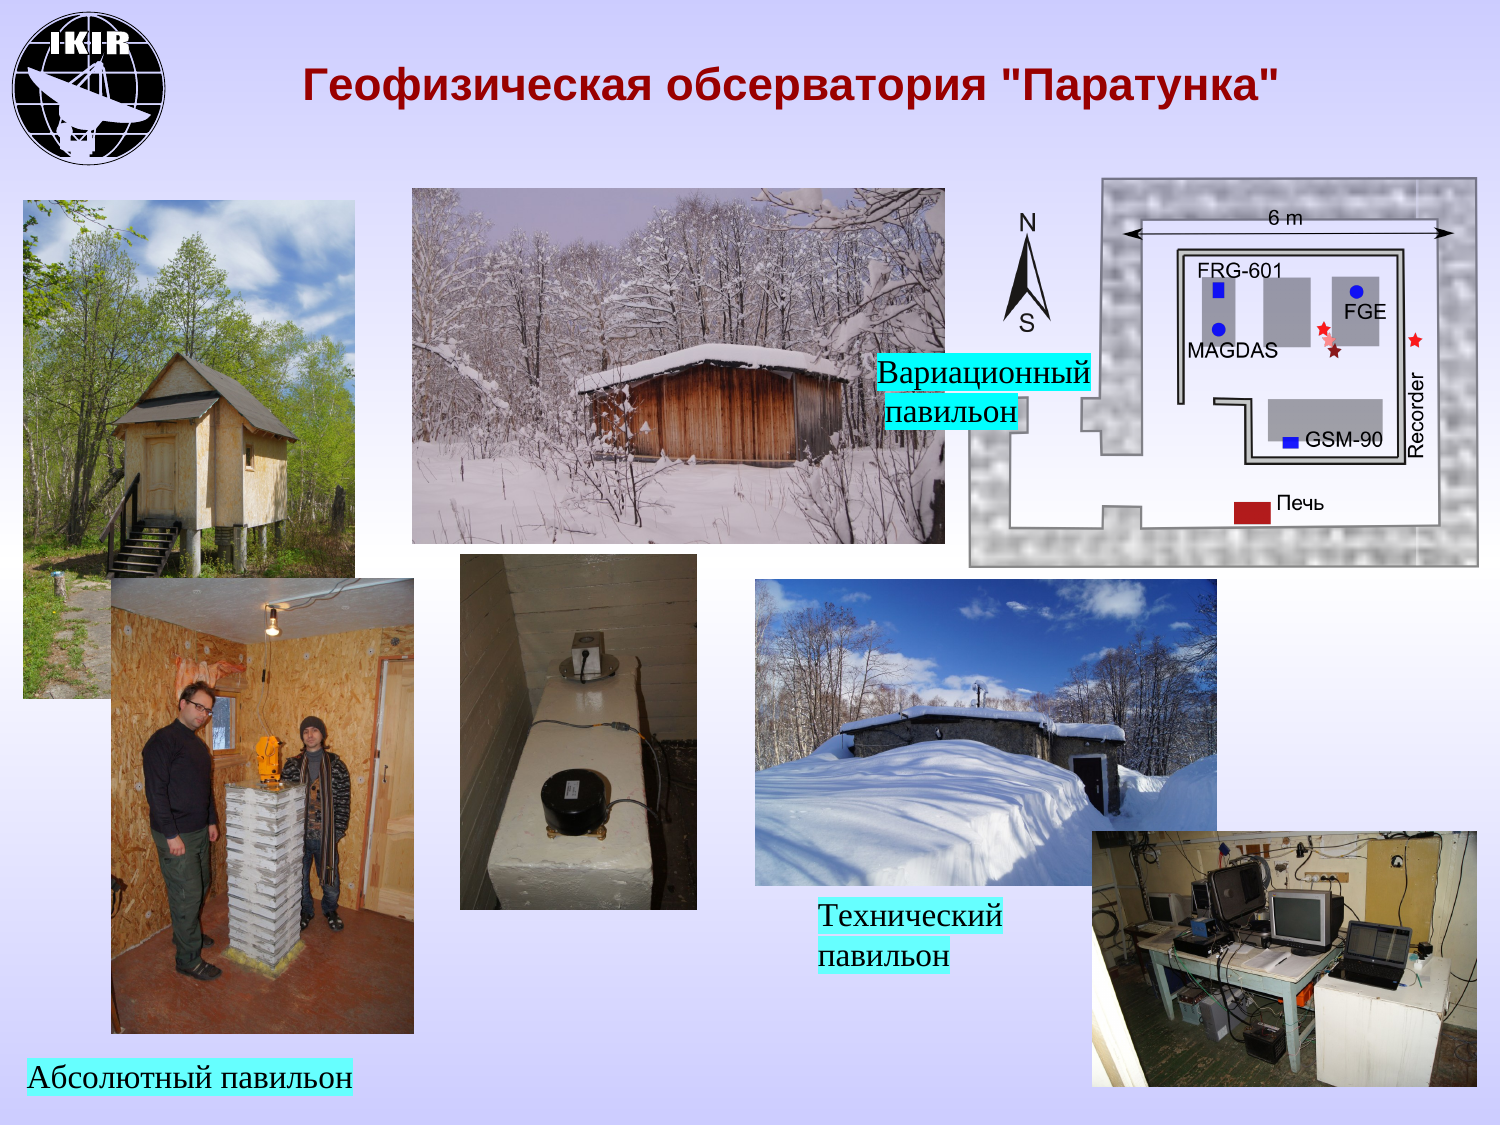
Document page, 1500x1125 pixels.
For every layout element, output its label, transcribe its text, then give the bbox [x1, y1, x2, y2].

picture [11, 11, 166, 166]
text_box Геофизическая обсерватория "Паратунка" [200, 47, 1382, 173]
picture [460, 554, 697, 910]
text_box Вариационный павильон [862, 342, 1111, 438]
picture [968, 177, 1479, 568]
picture [23, 200, 414, 1034]
text_box <номер> [0, 1047, 141, 1123]
picture [755, 579, 1477, 1087]
picture [412, 188, 945, 544]
text_box Технический павильон [803, 885, 1040, 981]
text_box Абсолютный павильон [11, 1047, 378, 1103]
